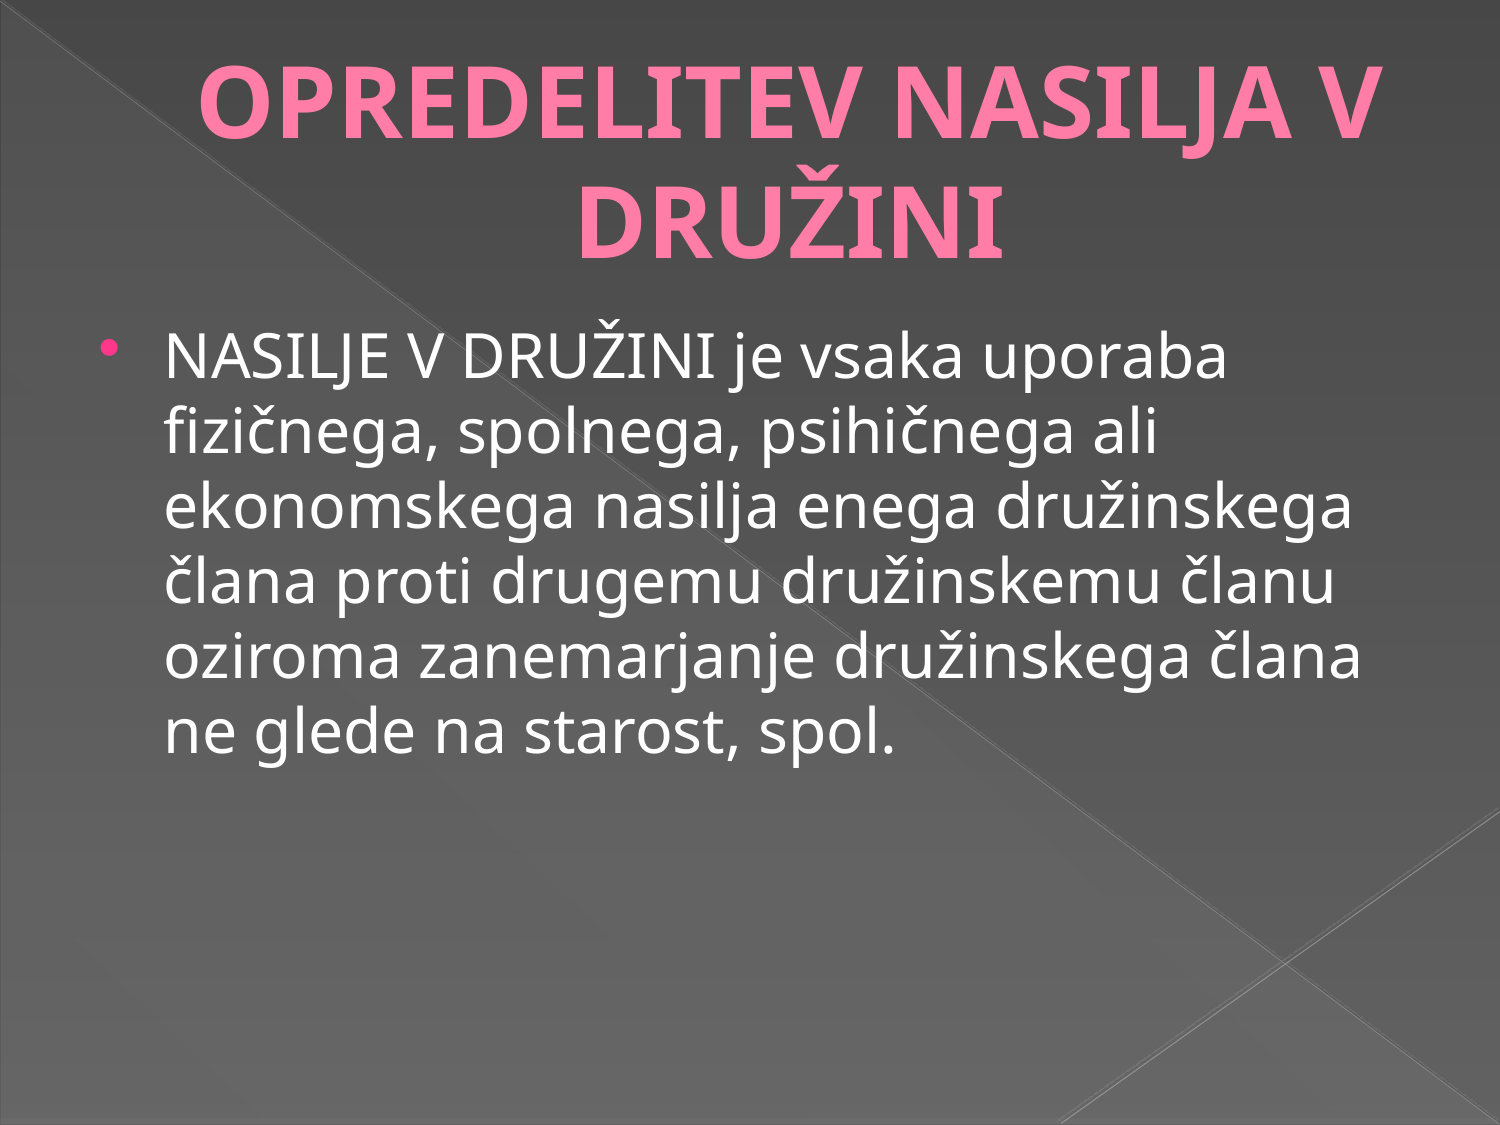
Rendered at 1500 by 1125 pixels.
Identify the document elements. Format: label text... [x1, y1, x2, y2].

list NASILJE V DRUŽINI je vsaka uporaba fizičnega, spolnega, psihičnega ali ekonomskega nasilja enega družinskega člana proti drugemu družinskemu članu oziroma zanemarjanje družinskega člana ne glede na starost, spol. [75, 308, 1425, 1059]
title OPREDELITEV NASILJA V DRUŽINI [75, 43, 1425, 274]
